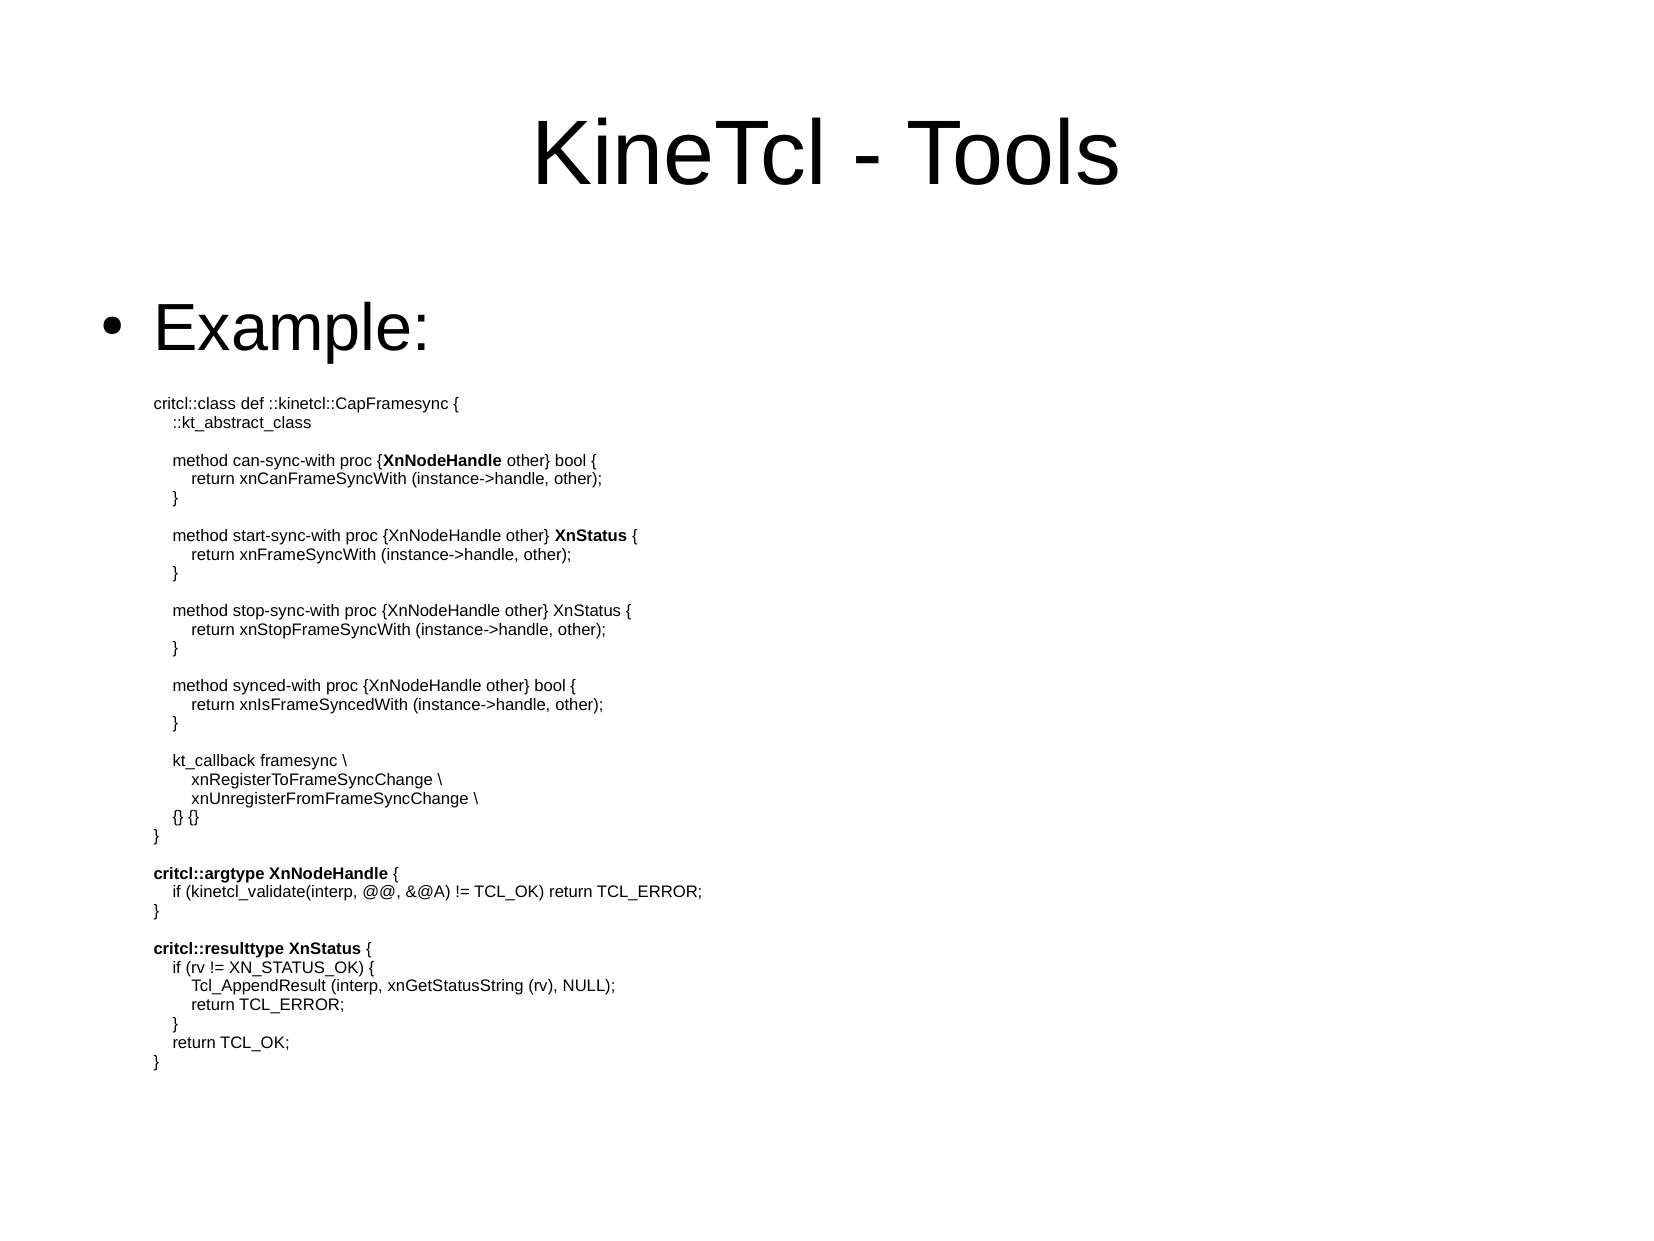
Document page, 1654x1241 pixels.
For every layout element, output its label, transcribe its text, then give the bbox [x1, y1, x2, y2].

title KineTcl - Tools [82, 56, 1571, 250]
list Example: critcl::class def ::kinetcl::CapFramesync { ::kt_abstract_class method can-sync-with proc {XnNodeHandle other} bool { return xnCanFrameSyncWith (instance->handle, other); } method start-sync-with proc {XnNodeHandle other} XnStatus { return xnFrameSyncWith (instance->handle, other); } method stop-sync-with proc {XnNodeHandle other} XnStatus { return xnStopFrameSyncWith (instance->handle, other); } method synced-with proc {XnNodeHandle other} bool { return xnIsFrameSyncedWith (instance->handle, other); } kt_callback framesync \ xnRegisterToFrameSyncChange \ xnUnregisterFromFrameSyncChange \ {} {} } critcl::argtype XnNodeHandle { if (kinetcl_validate(interp, @@, &@A) != TCL_OK) return TCL_ERROR; } critcl::resulttype XnStatus { if (rv != XN_STATUS_OK) { Tcl_AppendResult (interp, xnGetStatusString (rv), NULL); return TCL_ERROR; } return TCL_OK; } [82, 290, 1571, 1112]
